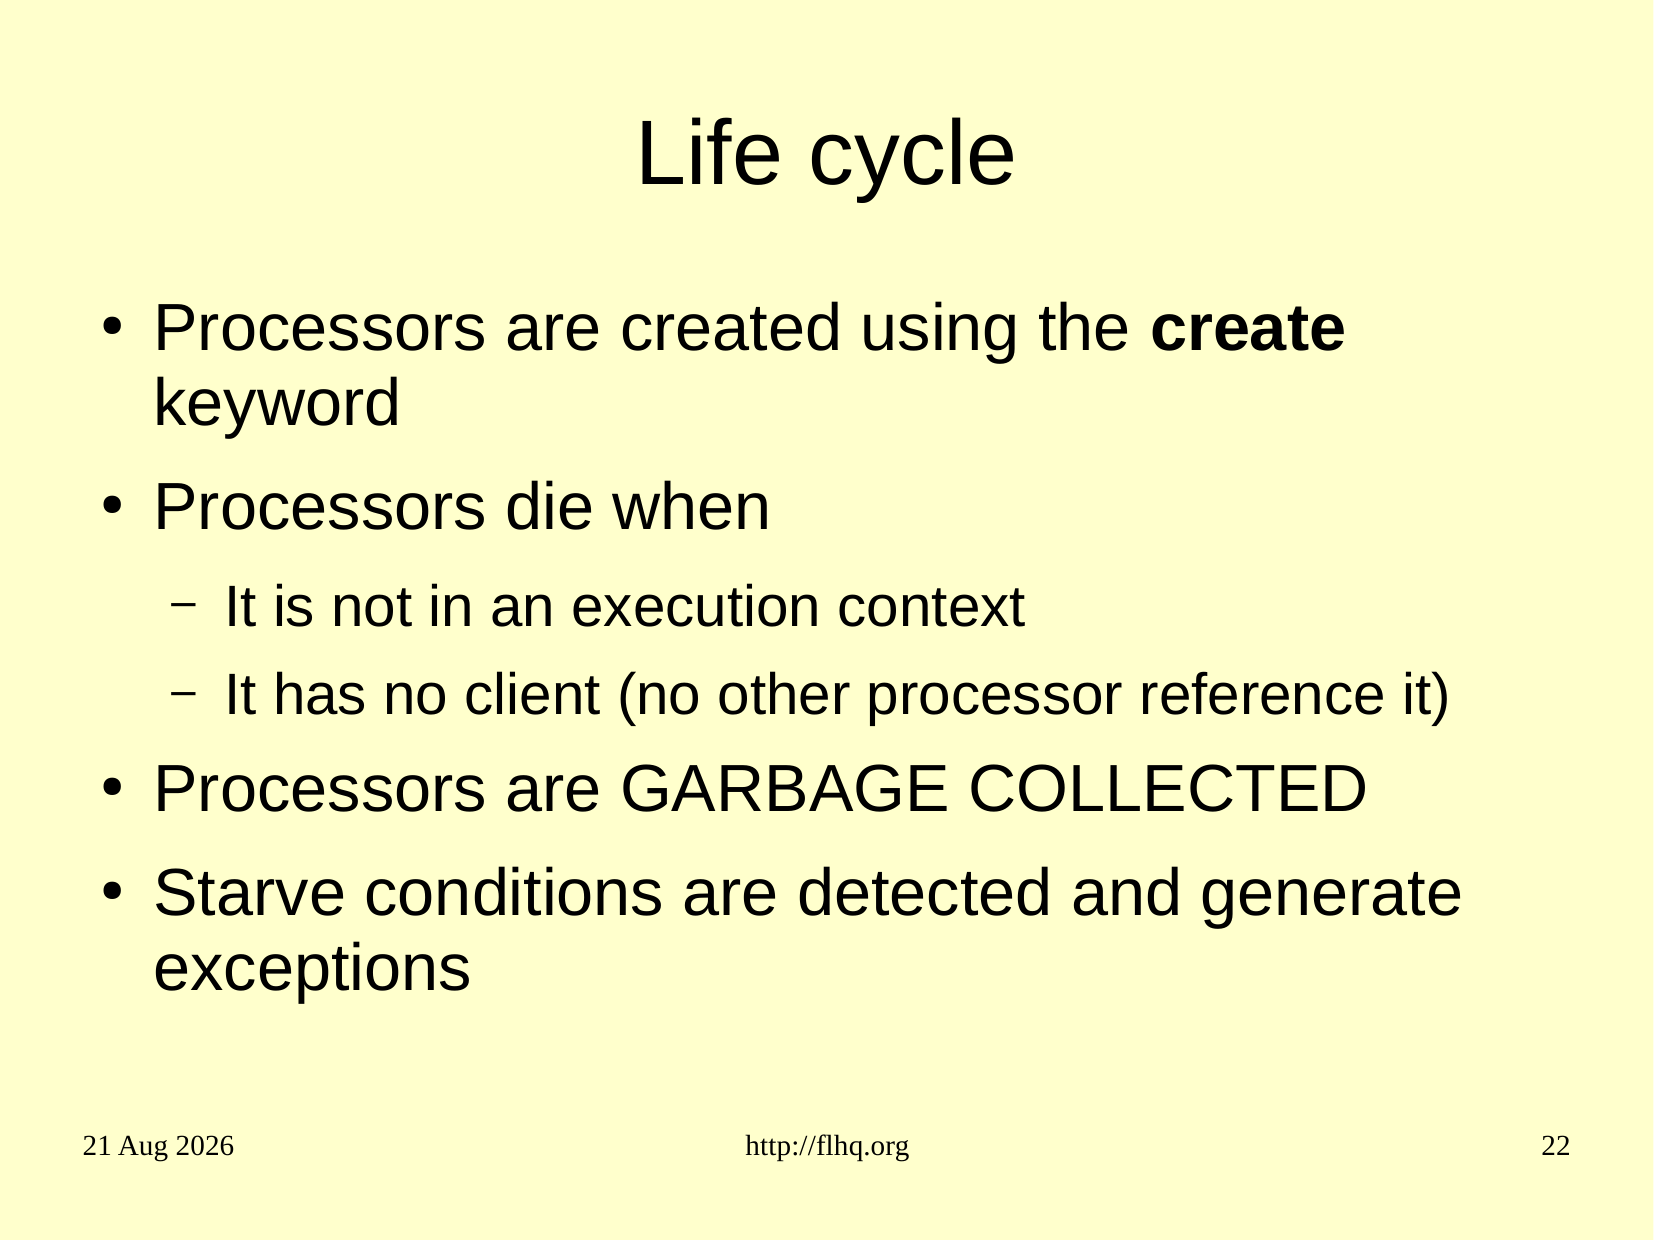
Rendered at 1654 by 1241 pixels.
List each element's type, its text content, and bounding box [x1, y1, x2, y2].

list Processors are created using the create keyword Processors die when It is not in an execution context It has no client (no other processor reference it) Processors are GARBAGE COLLECTED Starve conditions are detected and generate exceptions [82, 290, 1571, 1010]
title Life cycle [82, 49, 1571, 257]
